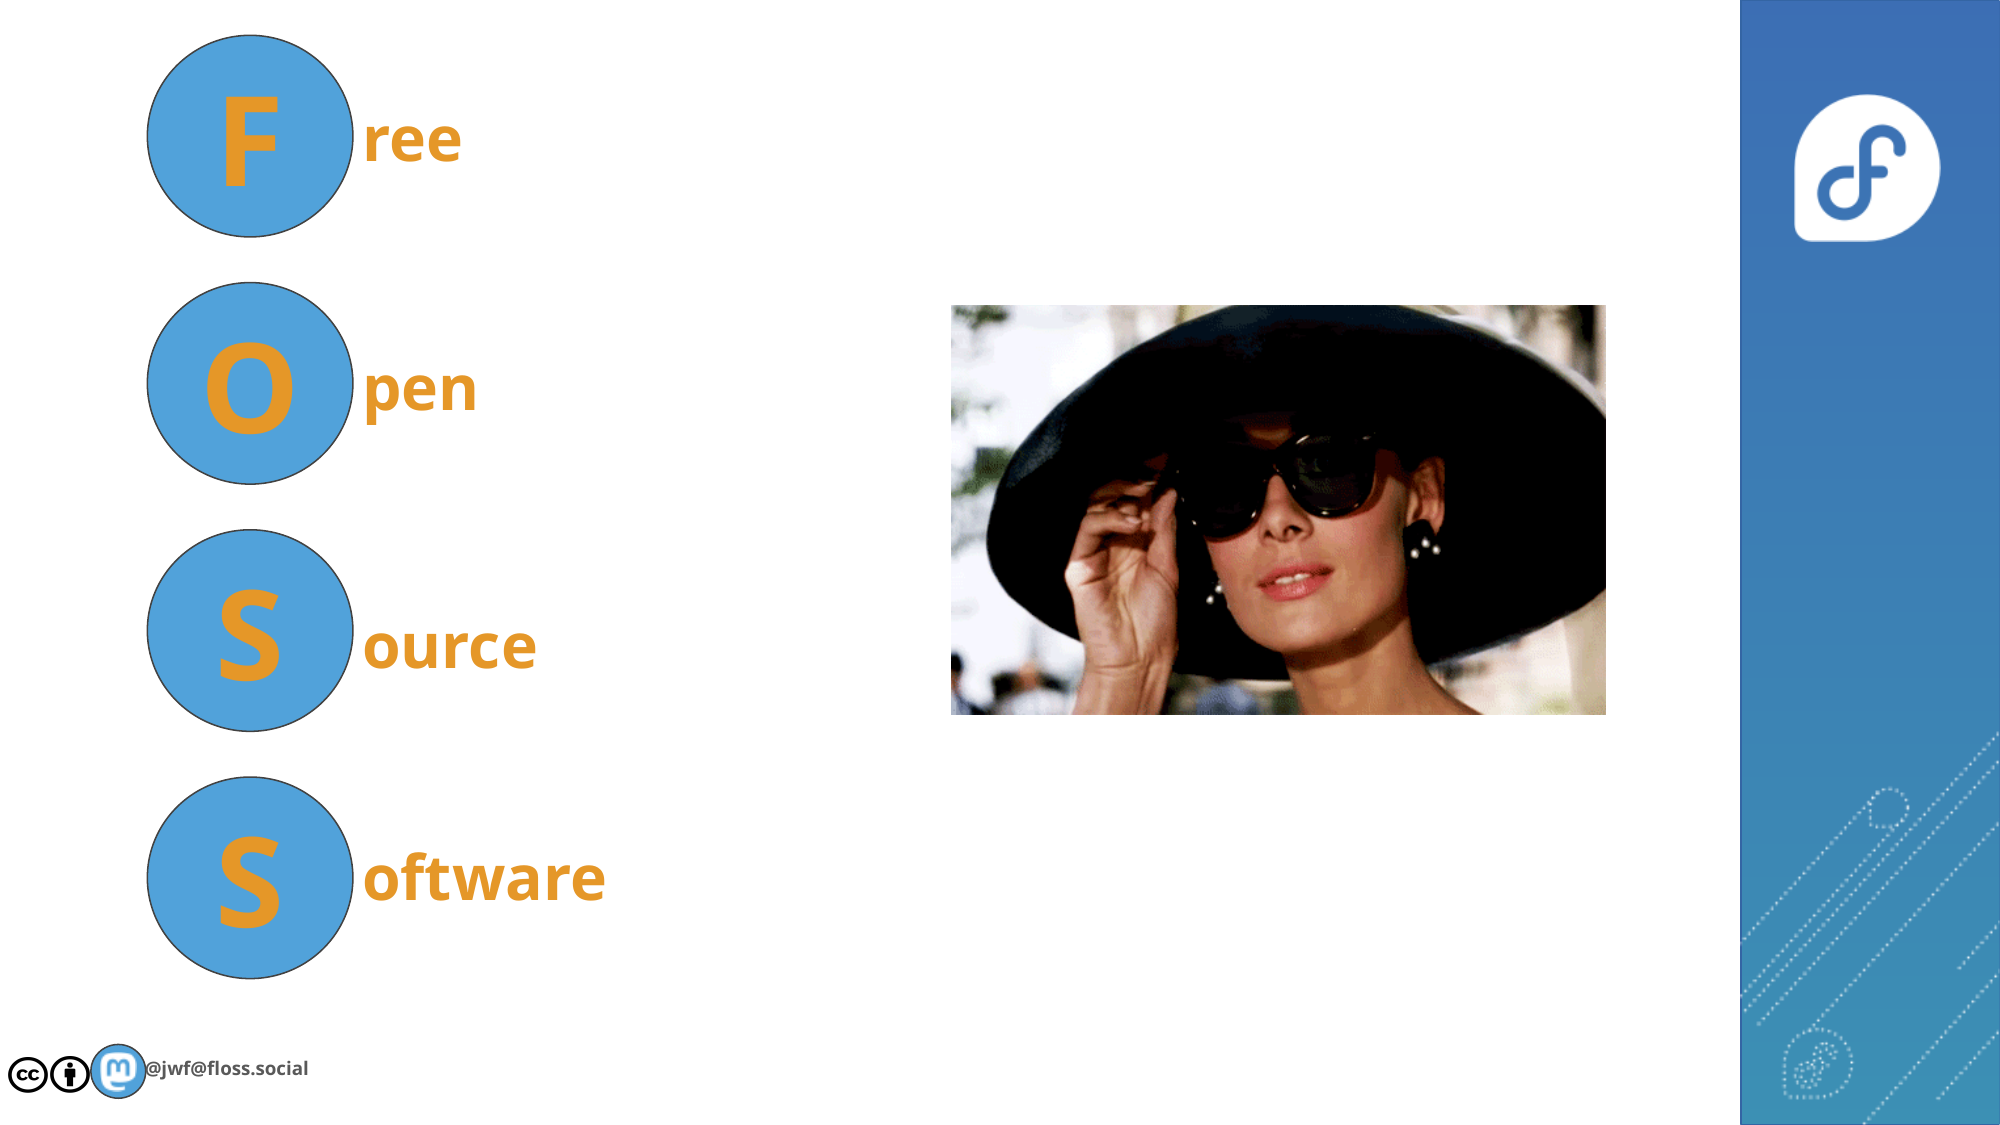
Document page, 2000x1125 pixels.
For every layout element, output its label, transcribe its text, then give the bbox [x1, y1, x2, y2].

text_box [90, 1044, 136, 1099]
text_box ource [347, 591, 604, 696]
text_box oftware [347, 822, 682, 927]
text_box [137, 1084, 143, 1091]
picture [100, 1052, 137, 1092]
picture [1794, 94, 1941, 242]
text_box O [147, 282, 347, 485]
text_box S [147, 529, 347, 732]
picture [50, 1056, 90, 1093]
text_box F [147, 35, 347, 237]
picture [8, 1057, 48, 1093]
list @jwf@floss.social [135, 1047, 319, 1084]
text_box S [147, 777, 347, 979]
text_box ree [347, 84, 604, 189]
text_box pen [347, 333, 604, 438]
picture [951, 305, 2000, 1125]
